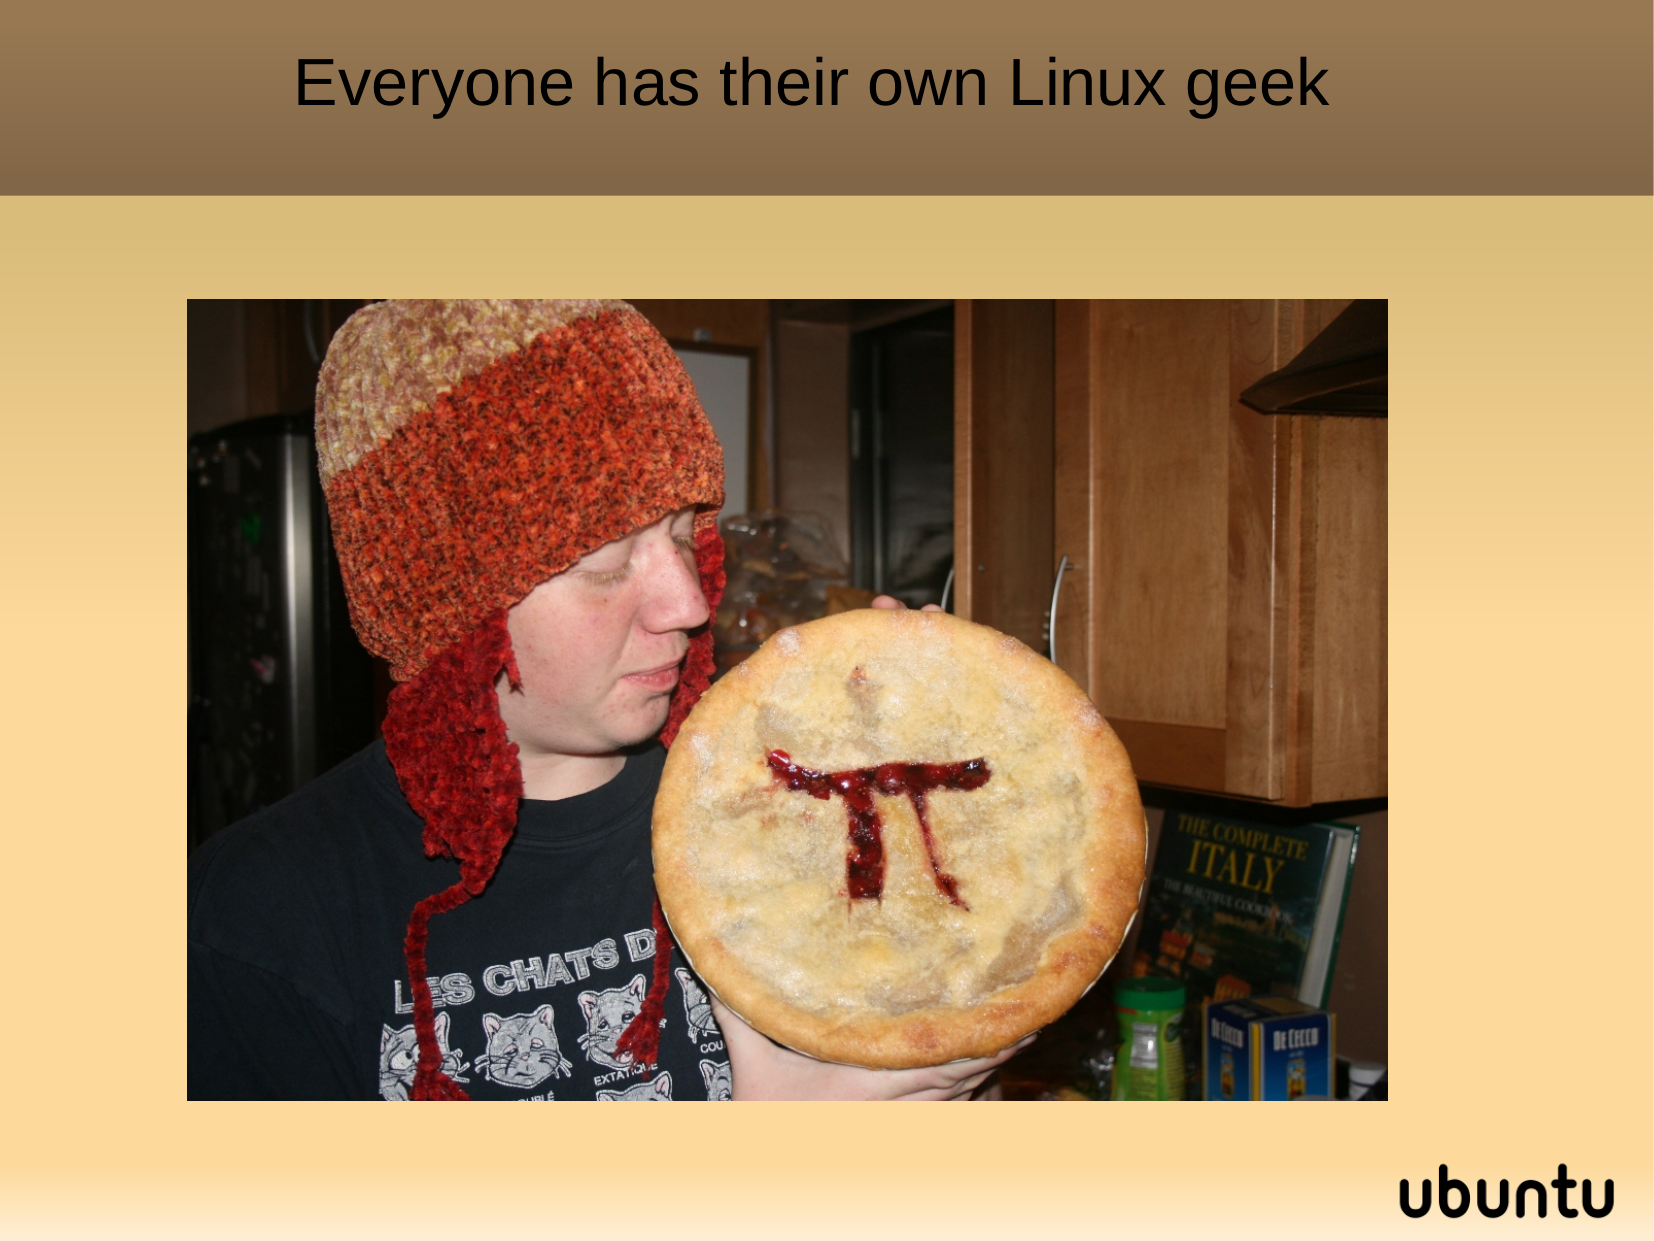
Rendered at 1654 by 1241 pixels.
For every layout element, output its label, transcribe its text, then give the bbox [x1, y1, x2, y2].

picture [0, 0, 1654, 1241]
text_box Everyone has their own Linux geek [279, 37, 1351, 128]
